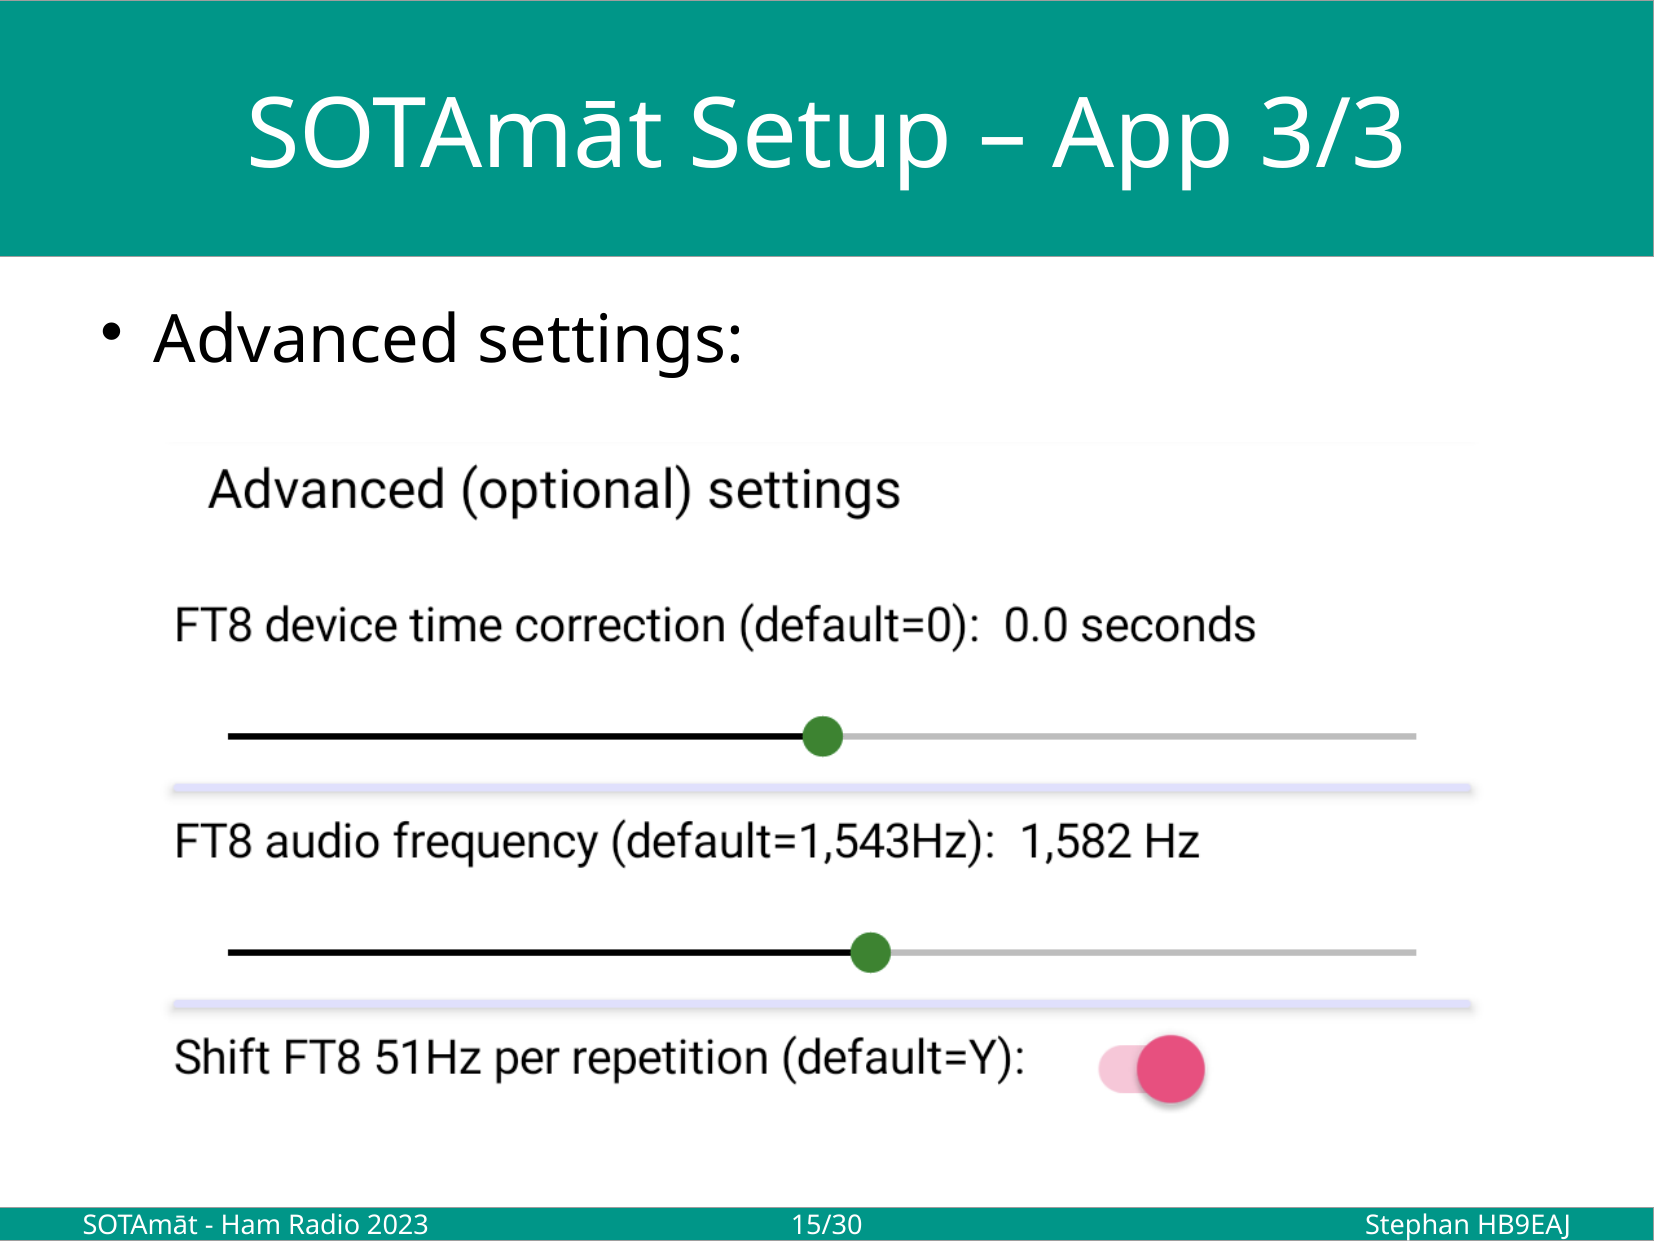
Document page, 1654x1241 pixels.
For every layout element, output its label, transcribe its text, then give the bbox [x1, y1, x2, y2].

picture [122, 442, 1520, 1181]
title SOTAmāt Setup – App 3/3 [82, 0, 1571, 257]
list Advanced settings: [82, 295, 1571, 1181]
